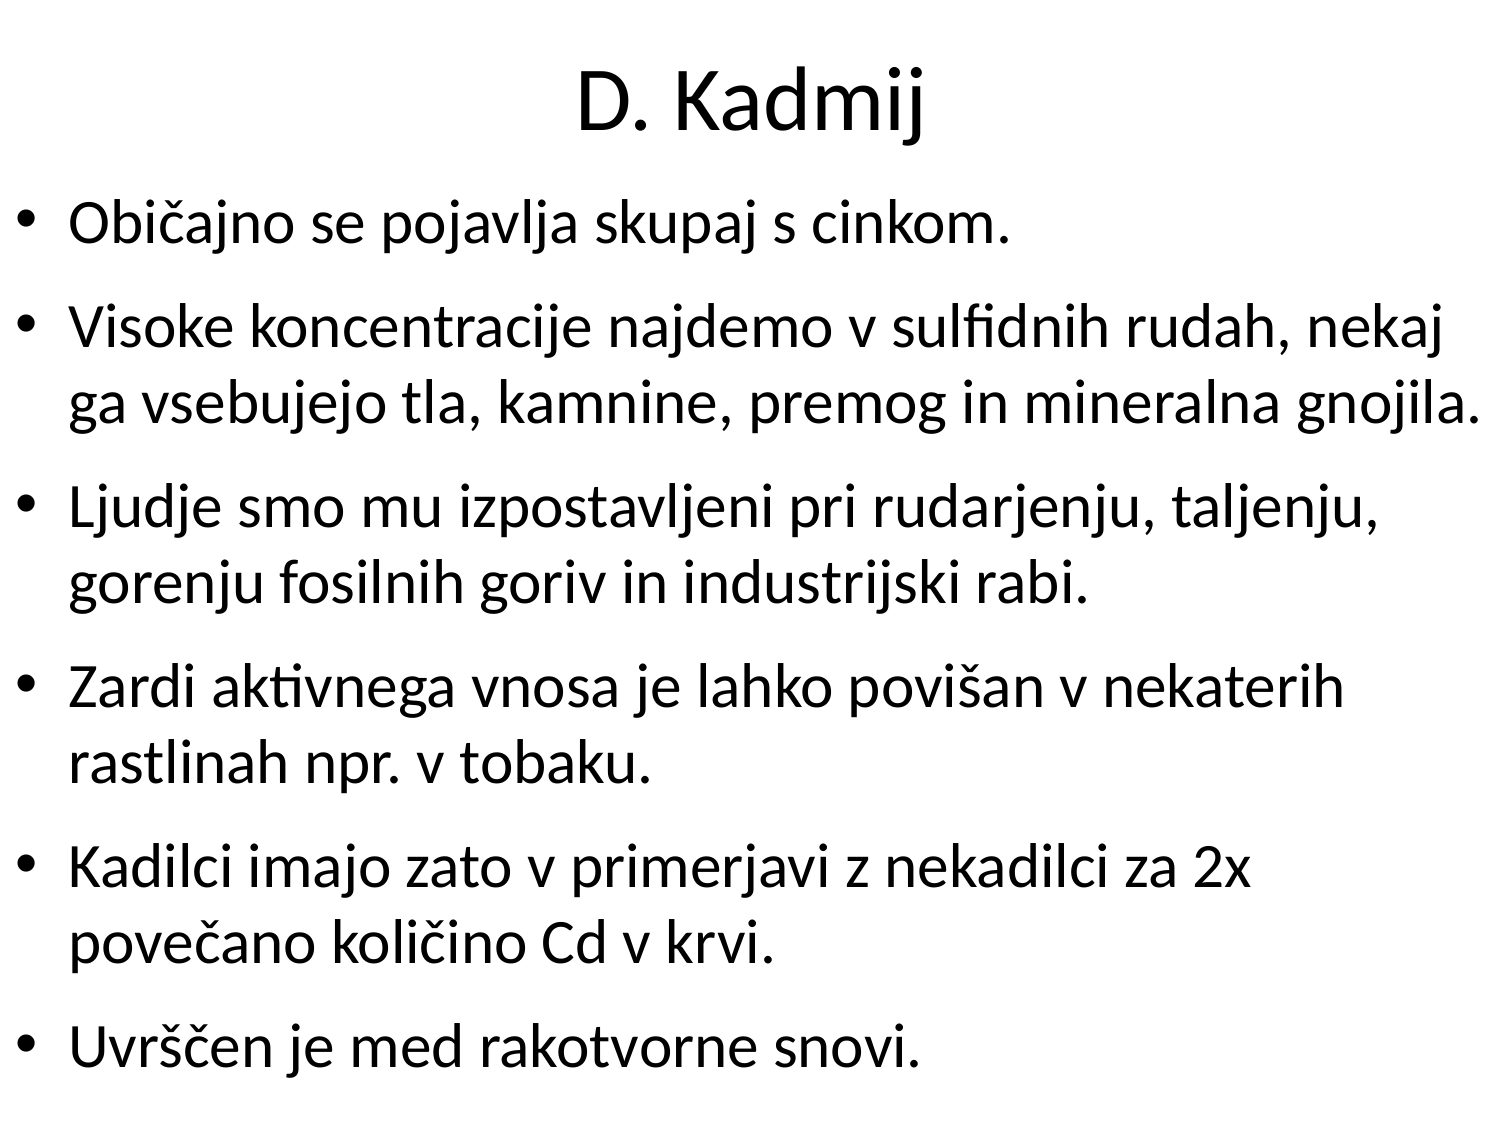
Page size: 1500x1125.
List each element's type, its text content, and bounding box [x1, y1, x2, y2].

title D. Kadmij [76, 0, 1427, 172]
list Običajno se pojavlja skupaj s cinkom. Visoke koncentracije najdemo v sulfidnih rudah, nekaj ga vsebujejo tla, kamnine, premog in mineralna gnojila. Ljudje smo mu izpostavljeni pri rudarjenju, taljenju, gorenju fosilnih goriv in industrijski rabi. Zardi aktivnega vnosa je lahko povišan v nekaterih rastlinah npr. v tobaku. Kadilci imajo zato v primerjavi z nekadilci za 2x povečano količino Cd v krvi. Uvrščen je med rakotvorne snovi. [0, 172, 1500, 1125]
